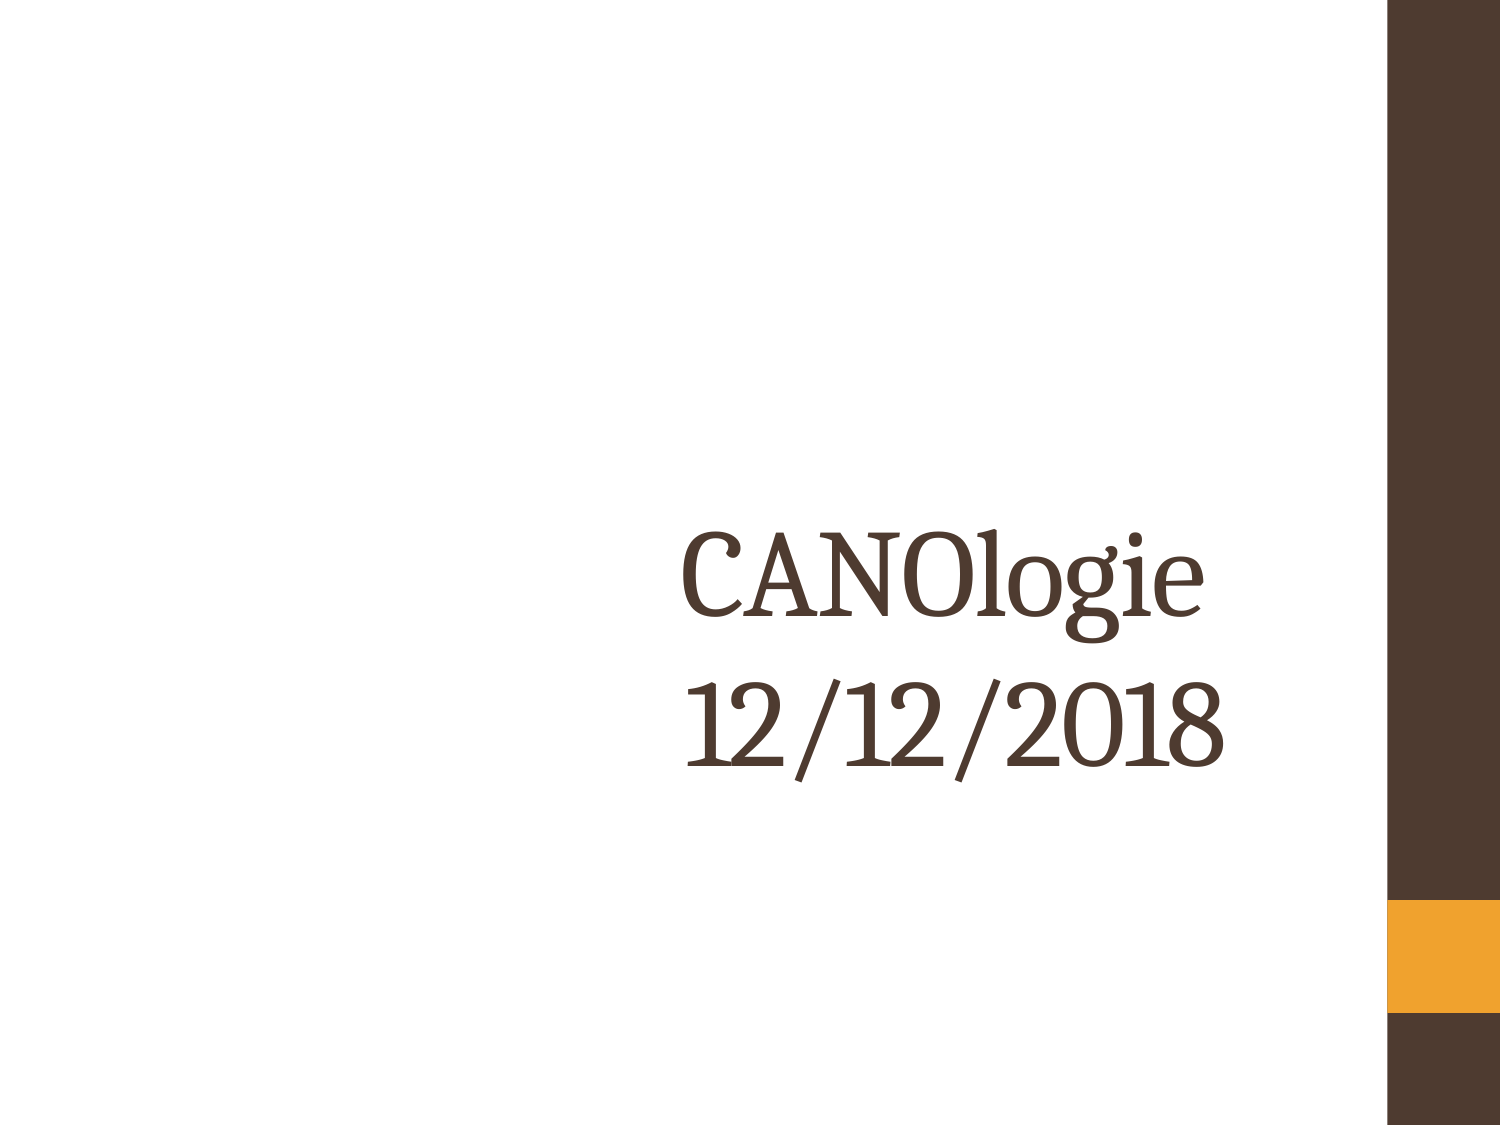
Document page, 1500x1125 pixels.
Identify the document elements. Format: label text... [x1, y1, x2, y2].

title CANOlogie 12/12/2018 [437, 484, 1477, 638]
